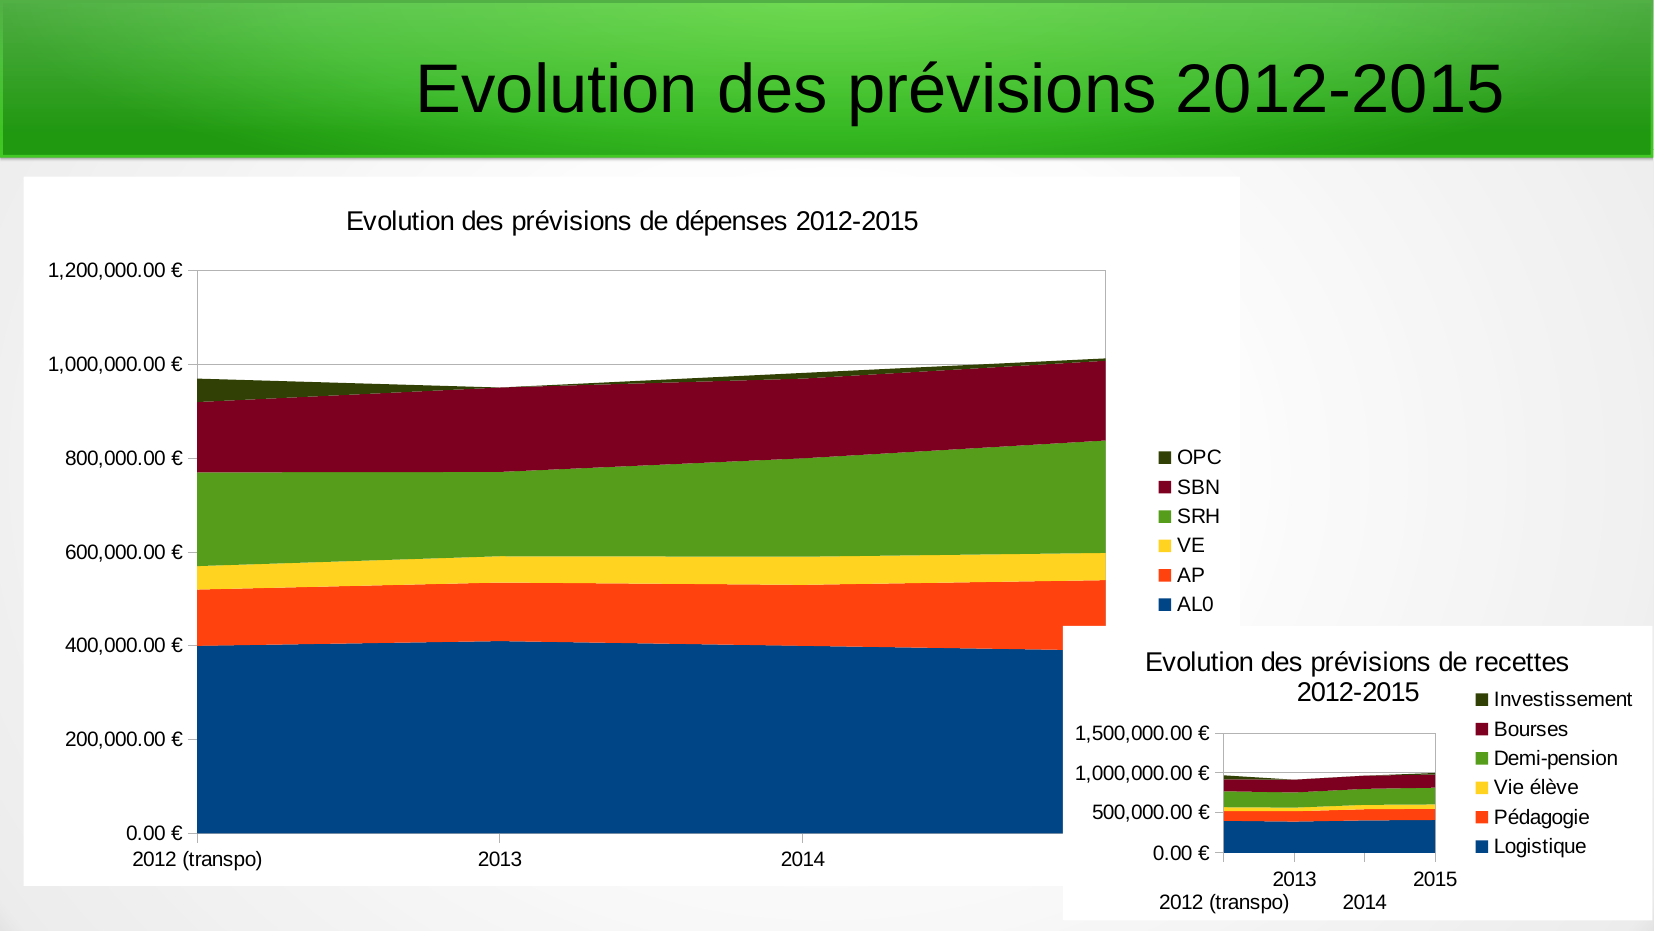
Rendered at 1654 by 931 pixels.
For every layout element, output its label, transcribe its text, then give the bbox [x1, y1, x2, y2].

chart [23, 176, 1653, 921]
title Evolution des prévisions 2012-2015 [82, 35, 1571, 142]
